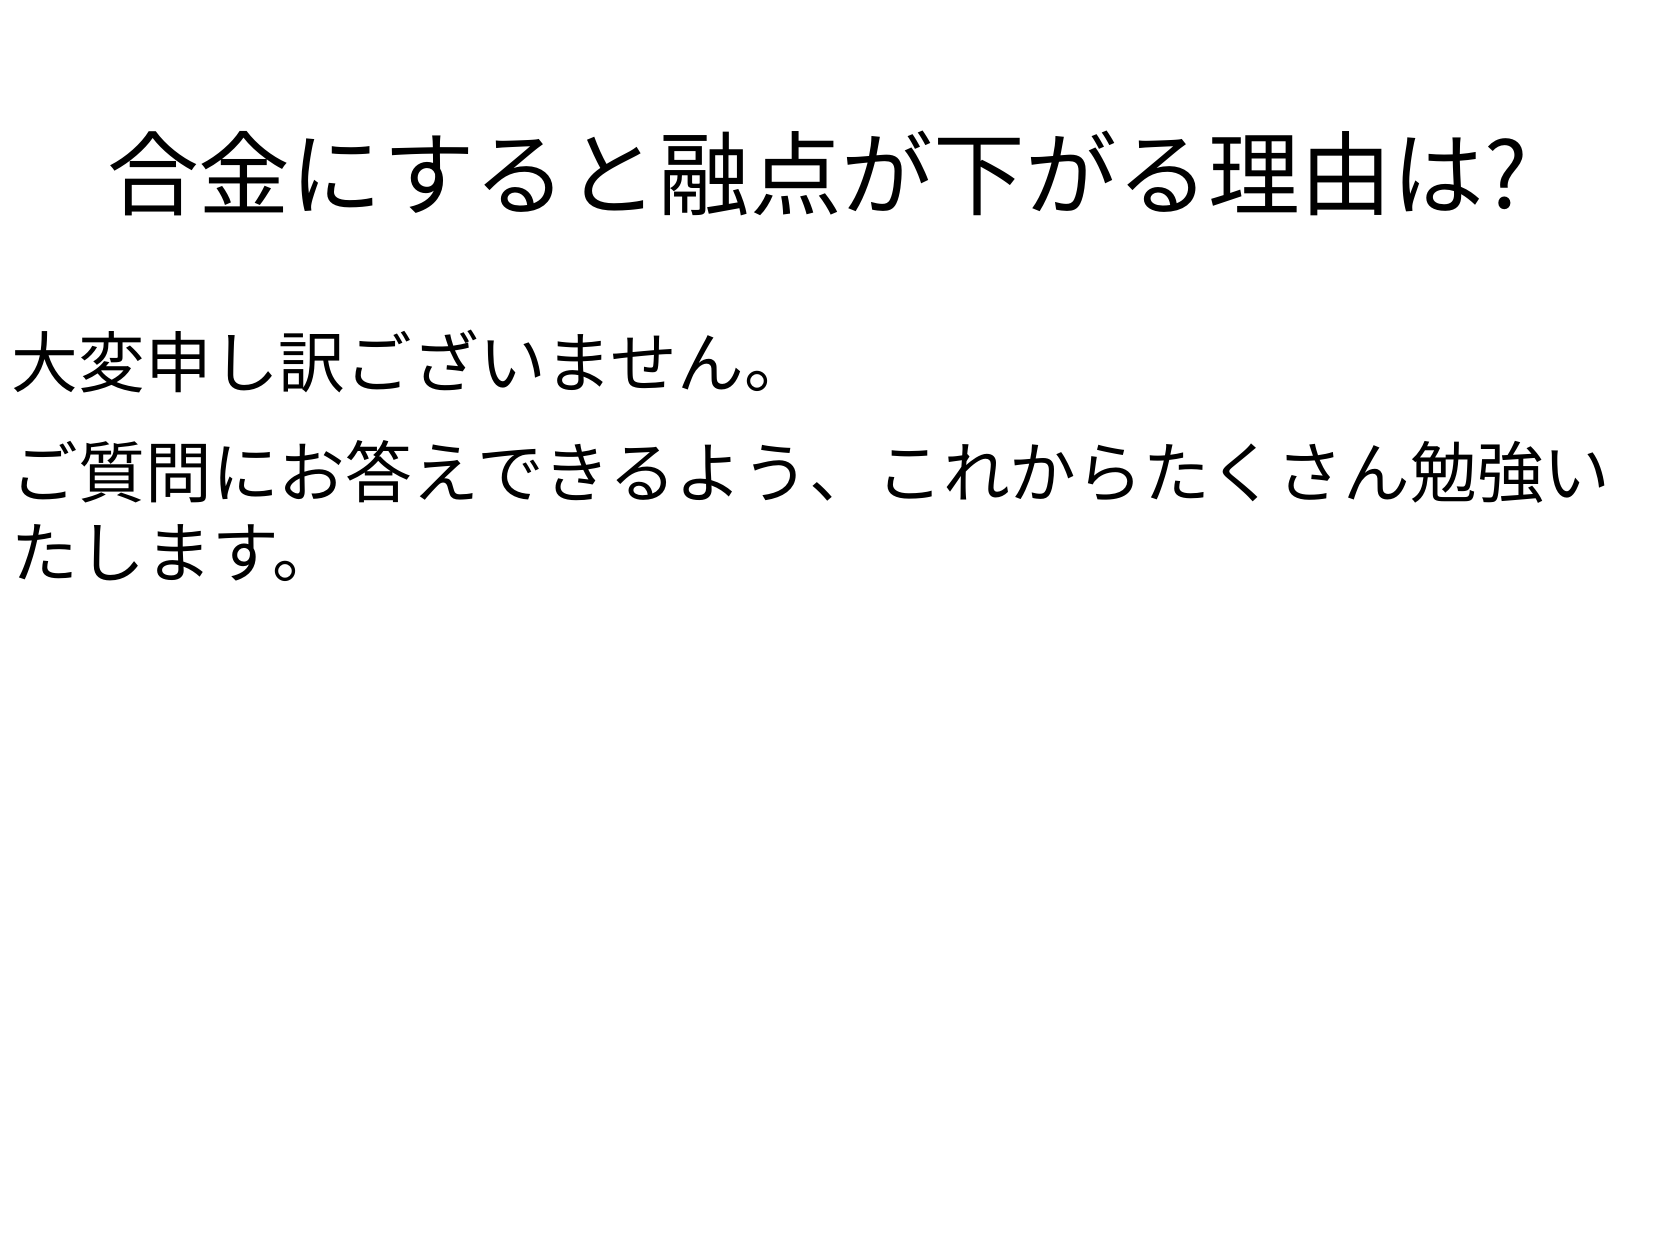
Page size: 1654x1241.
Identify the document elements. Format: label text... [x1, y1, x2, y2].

title 合金にすると融点が下がる理由は? [73, 68, 1562, 211]
list 大変申し訳ございません。 ご質問にお答えできるよう、これからたくさん勉強いたします。 [11, 211, 1630, 931]
